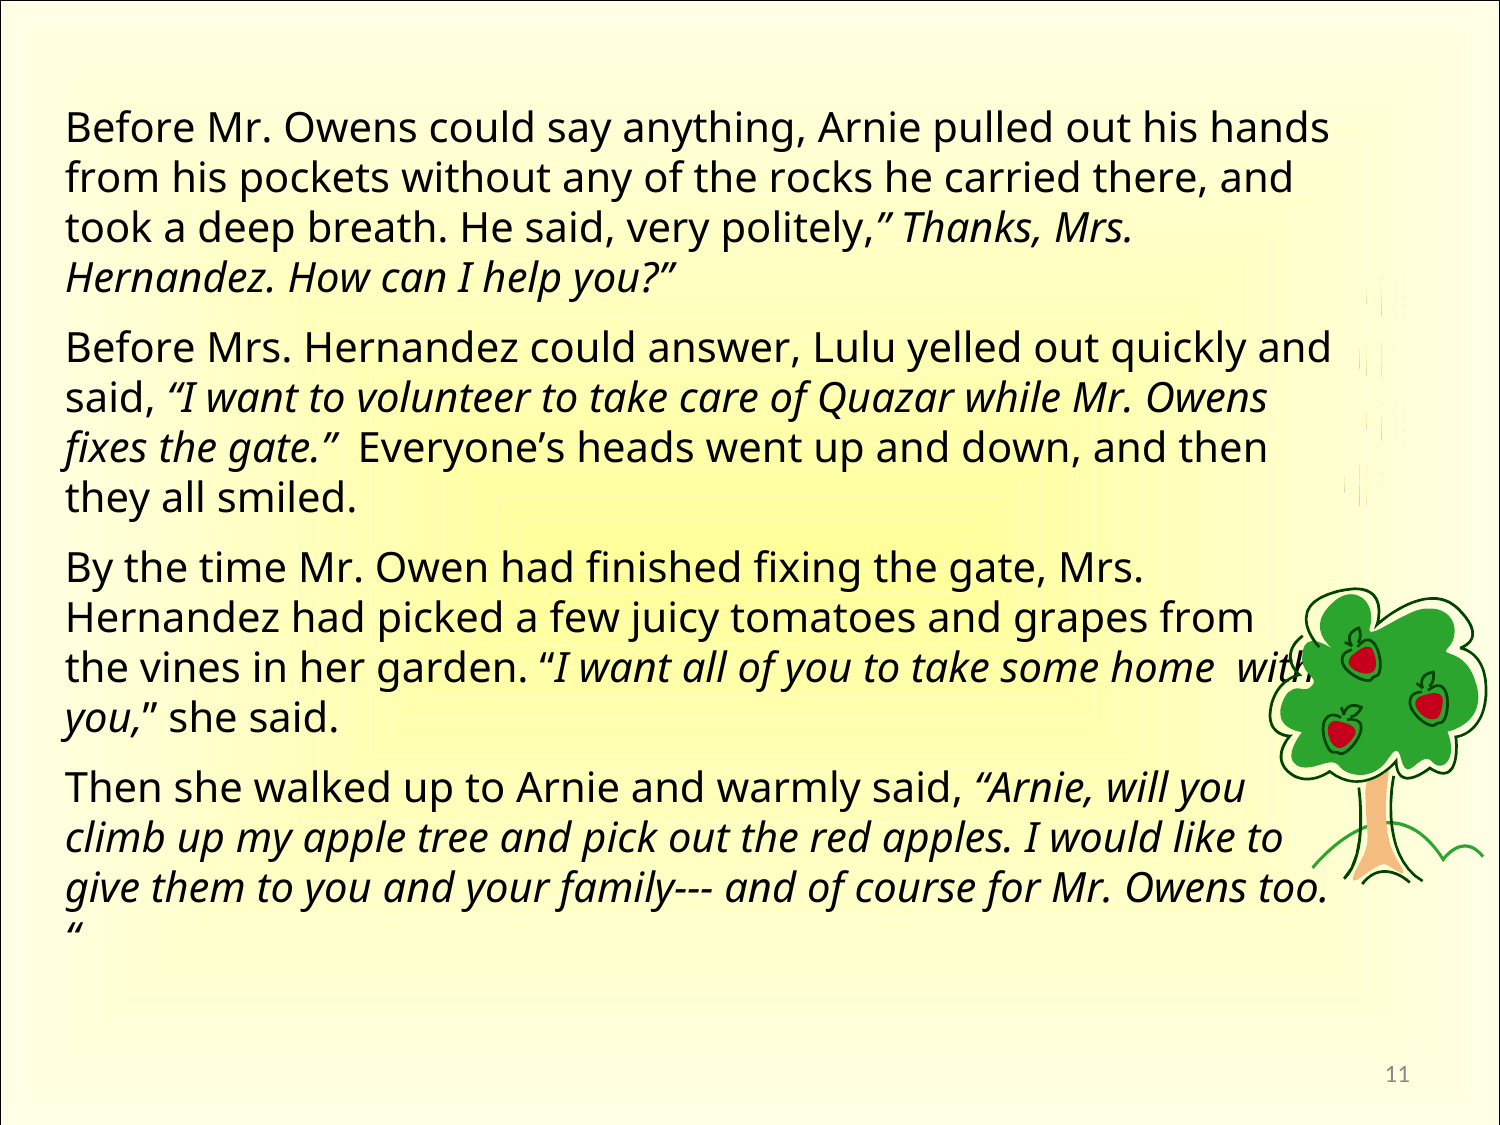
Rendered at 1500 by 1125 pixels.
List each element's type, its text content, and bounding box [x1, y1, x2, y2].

text_box <number> [1074, 1042, 1426, 1103]
text_box [0, 0, 1500, 1125]
picture [1268, 587, 1488, 885]
text_box Before Mr. Owens could say anything, Arnie pulled out his hands from his pockets without any of the rocks he carried there, and took a deep breath. He said, very politely,” Thanks, Mrs. Hernandez. How can I help you?” Before Mrs. Hernandez could answer, Lulu yelled out quickly and said, “I want to volunteer to take care of Quazar while Mr. Owens fixes the gate.” Everyone’s heads went up and down, and then they all smiled. By the time Mr. Owen had finished fixing the gate, Mrs. Hernandez had picked a few juicy tomatoes and grapes from the vines in her garden. “I want all of you to take some home with you,” she said. Then she walked up to Arnie and warmly said, “Arnie, will you climb up my apple tree and pick out the red apples. I would like to give them to you and your family--- and of course for Mr. Owens too. “ [49, 92, 1363, 969]
